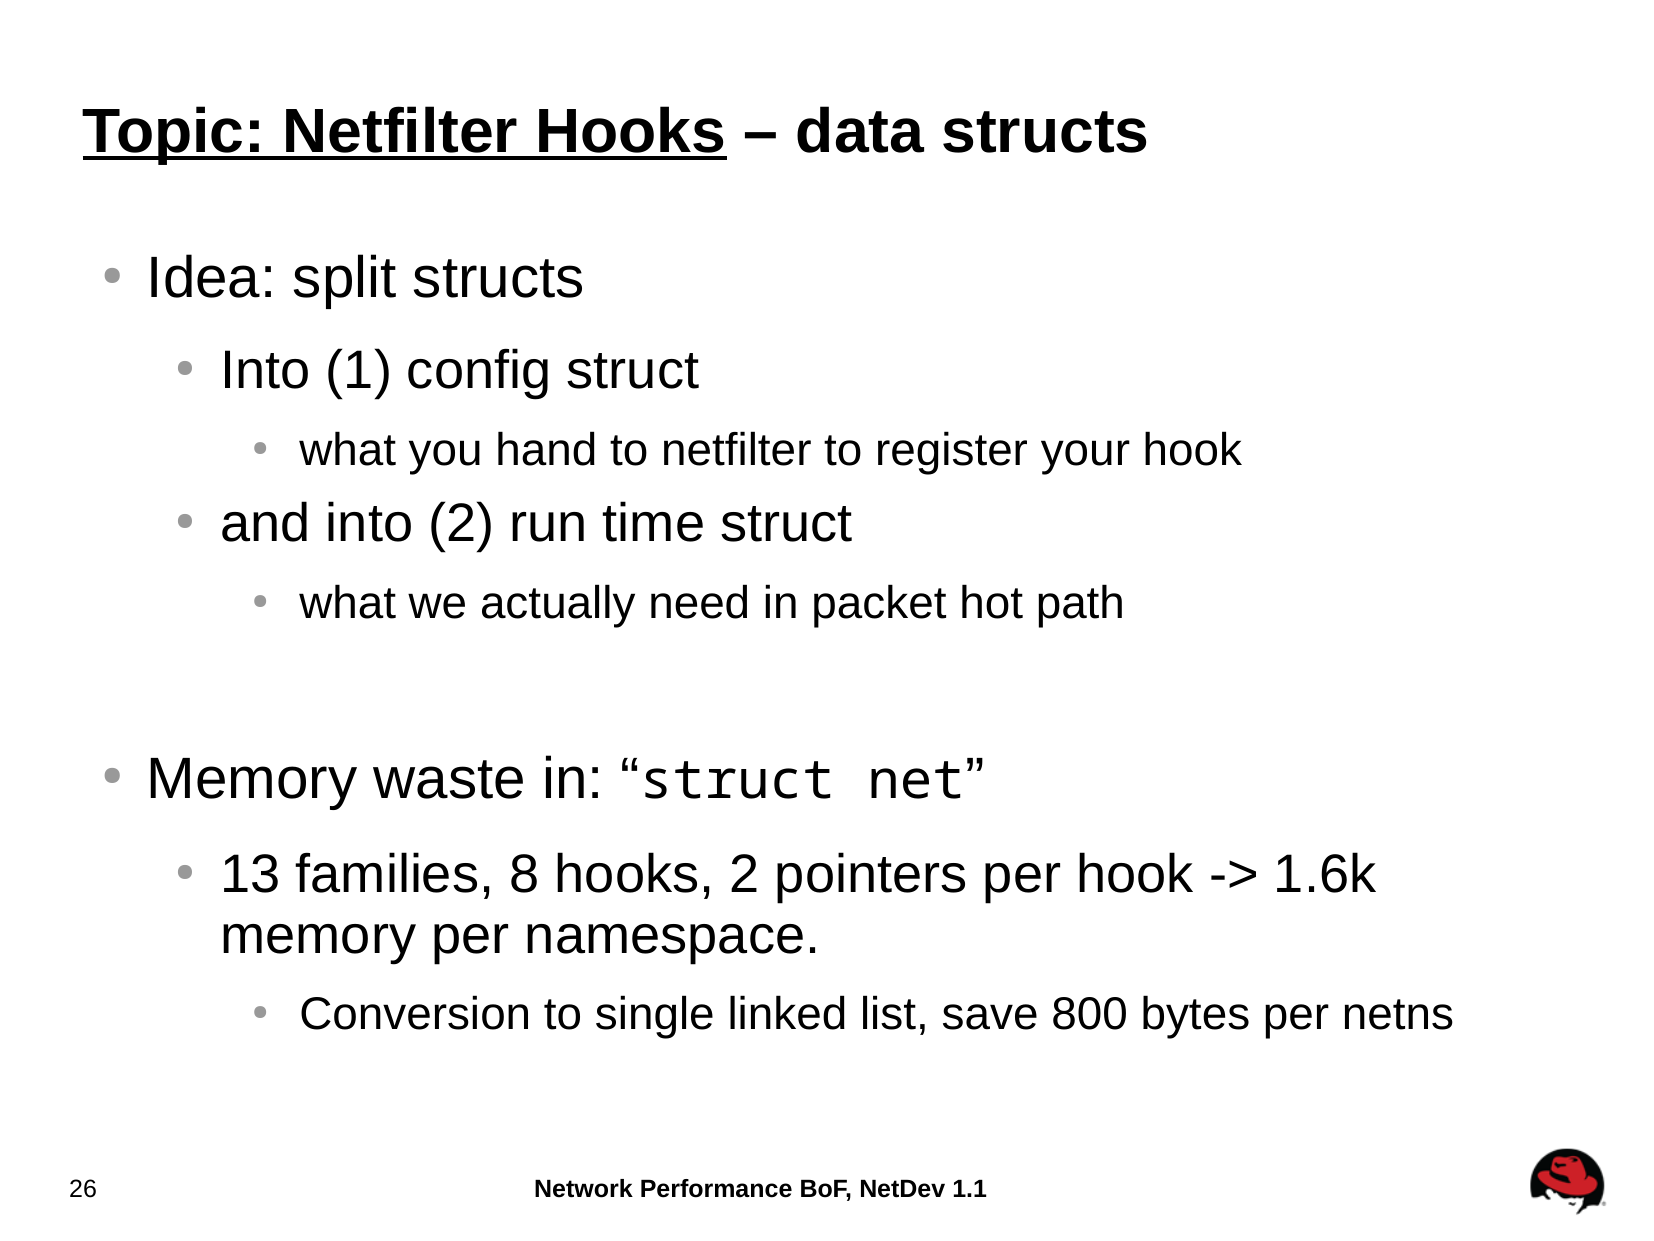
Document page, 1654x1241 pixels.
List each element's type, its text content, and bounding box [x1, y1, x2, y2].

title Topic: Netfilter Hooks – data structs [82, 37, 1571, 226]
list Idea: split structs Into (1) config struct what you hand to netfilter to register your hook and into (2) run time struct what we actually need in packet hot path Memory waste in: “struct net” 13 families, 8 hooks, 2 pointers per hook -> 1.6k memory per namespace. Conversion to single linked list, save 800 bytes per netns [86, 244, 1575, 1039]
picture [1529, 1146, 1612, 1224]
